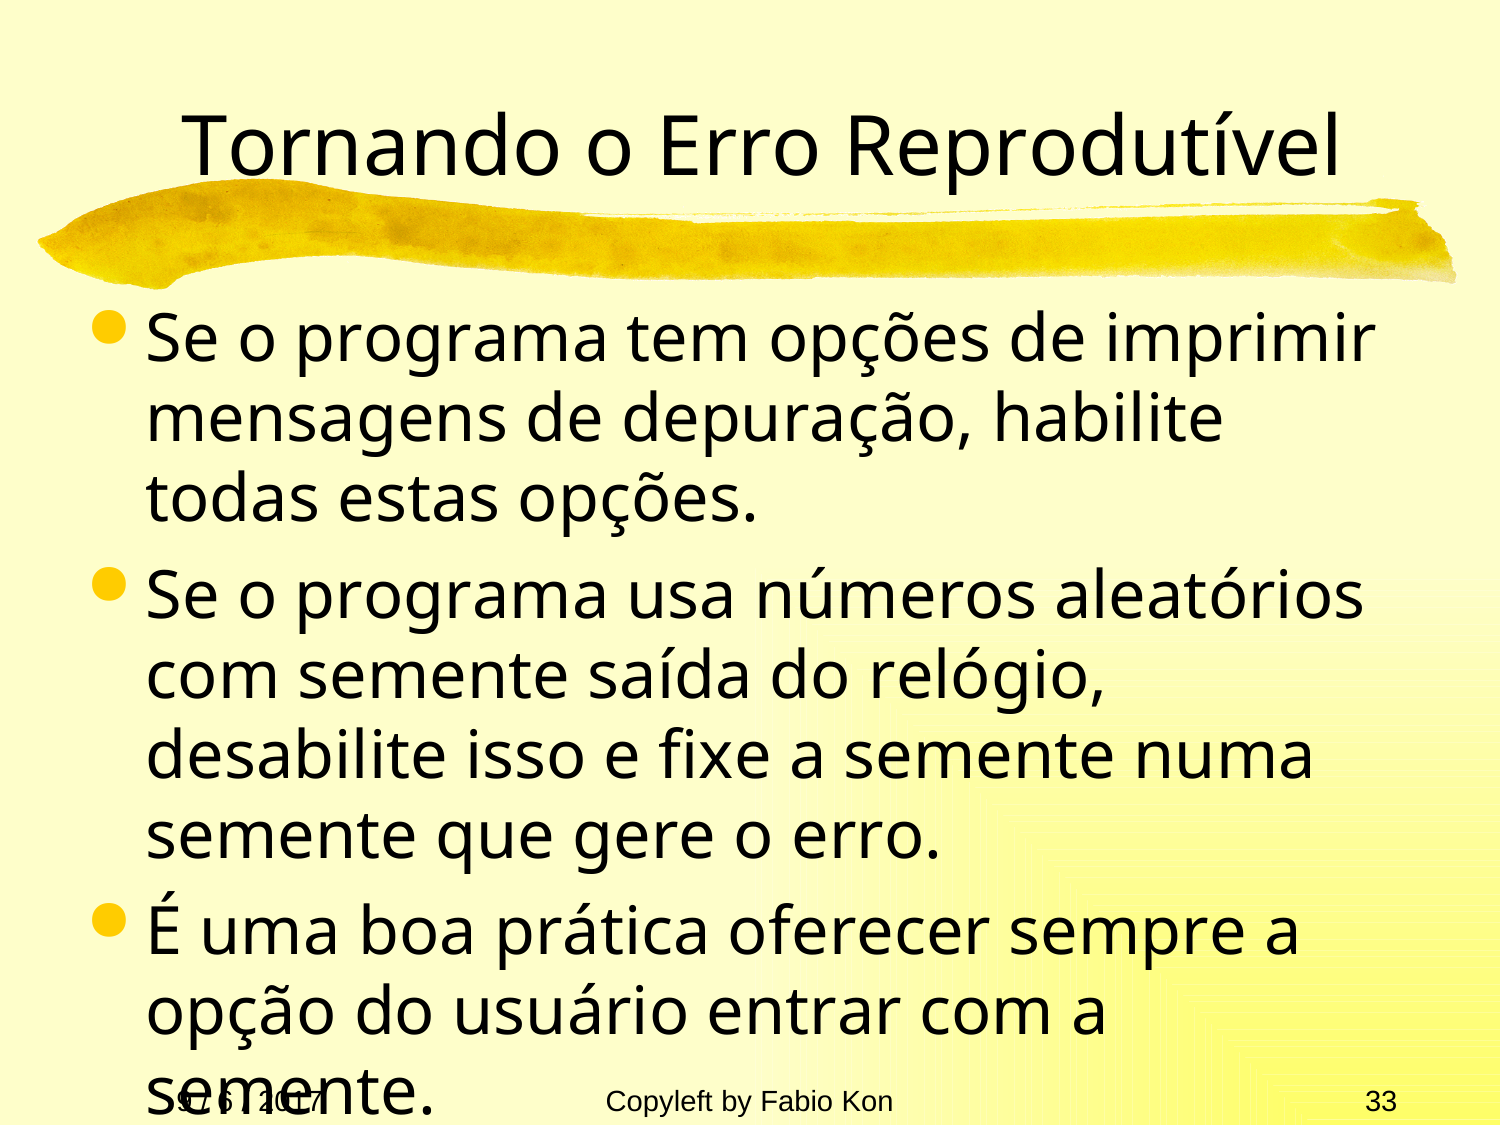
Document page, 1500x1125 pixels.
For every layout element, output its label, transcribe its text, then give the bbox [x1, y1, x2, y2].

picture [24, 174, 1463, 297]
list Se o programa tem opções de imprimir mensagens de depuração, habilite todas estas opções. Se o programa usa números aleatórios com semente saída do relógio, desabilite isso e fixe a semente numa semente que gere o erro. É uma boa prática oferecer sempre a opção do usuário entrar com a semente. [74, 287, 1417, 1056]
title Tornando o Erro Reprodutível [125, 0, 1401, 200]
